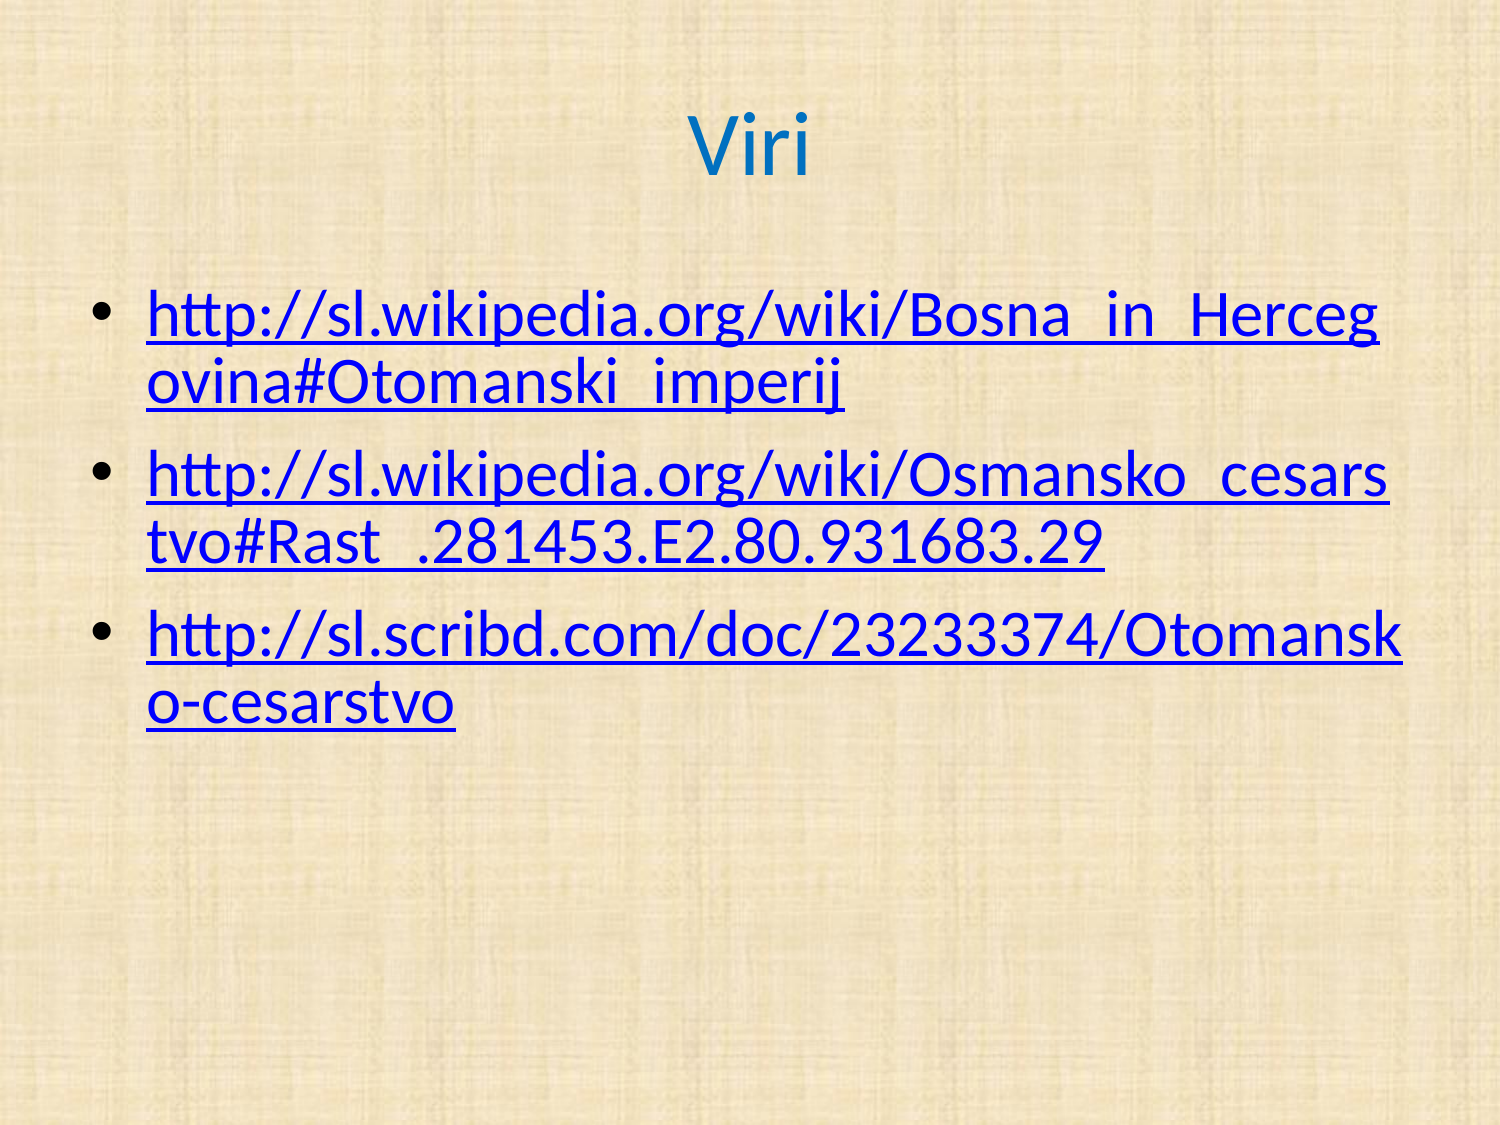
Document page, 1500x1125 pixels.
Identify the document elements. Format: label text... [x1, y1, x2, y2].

list http://sl.wikipedia.org/wiki/Bosna_in_Hercegovina#Otomanski_imperij http://sl.wikipedia.org/wiki/Osmansko_cesarstvo#Rast_.281453.E2.80.931683.29 http://sl.scribd.com/doc/23233374/Otomansko-cesarstvo [75, 262, 1425, 1005]
picture [0, 0, 1500, 1125]
title Viri [75, 45, 1425, 233]
